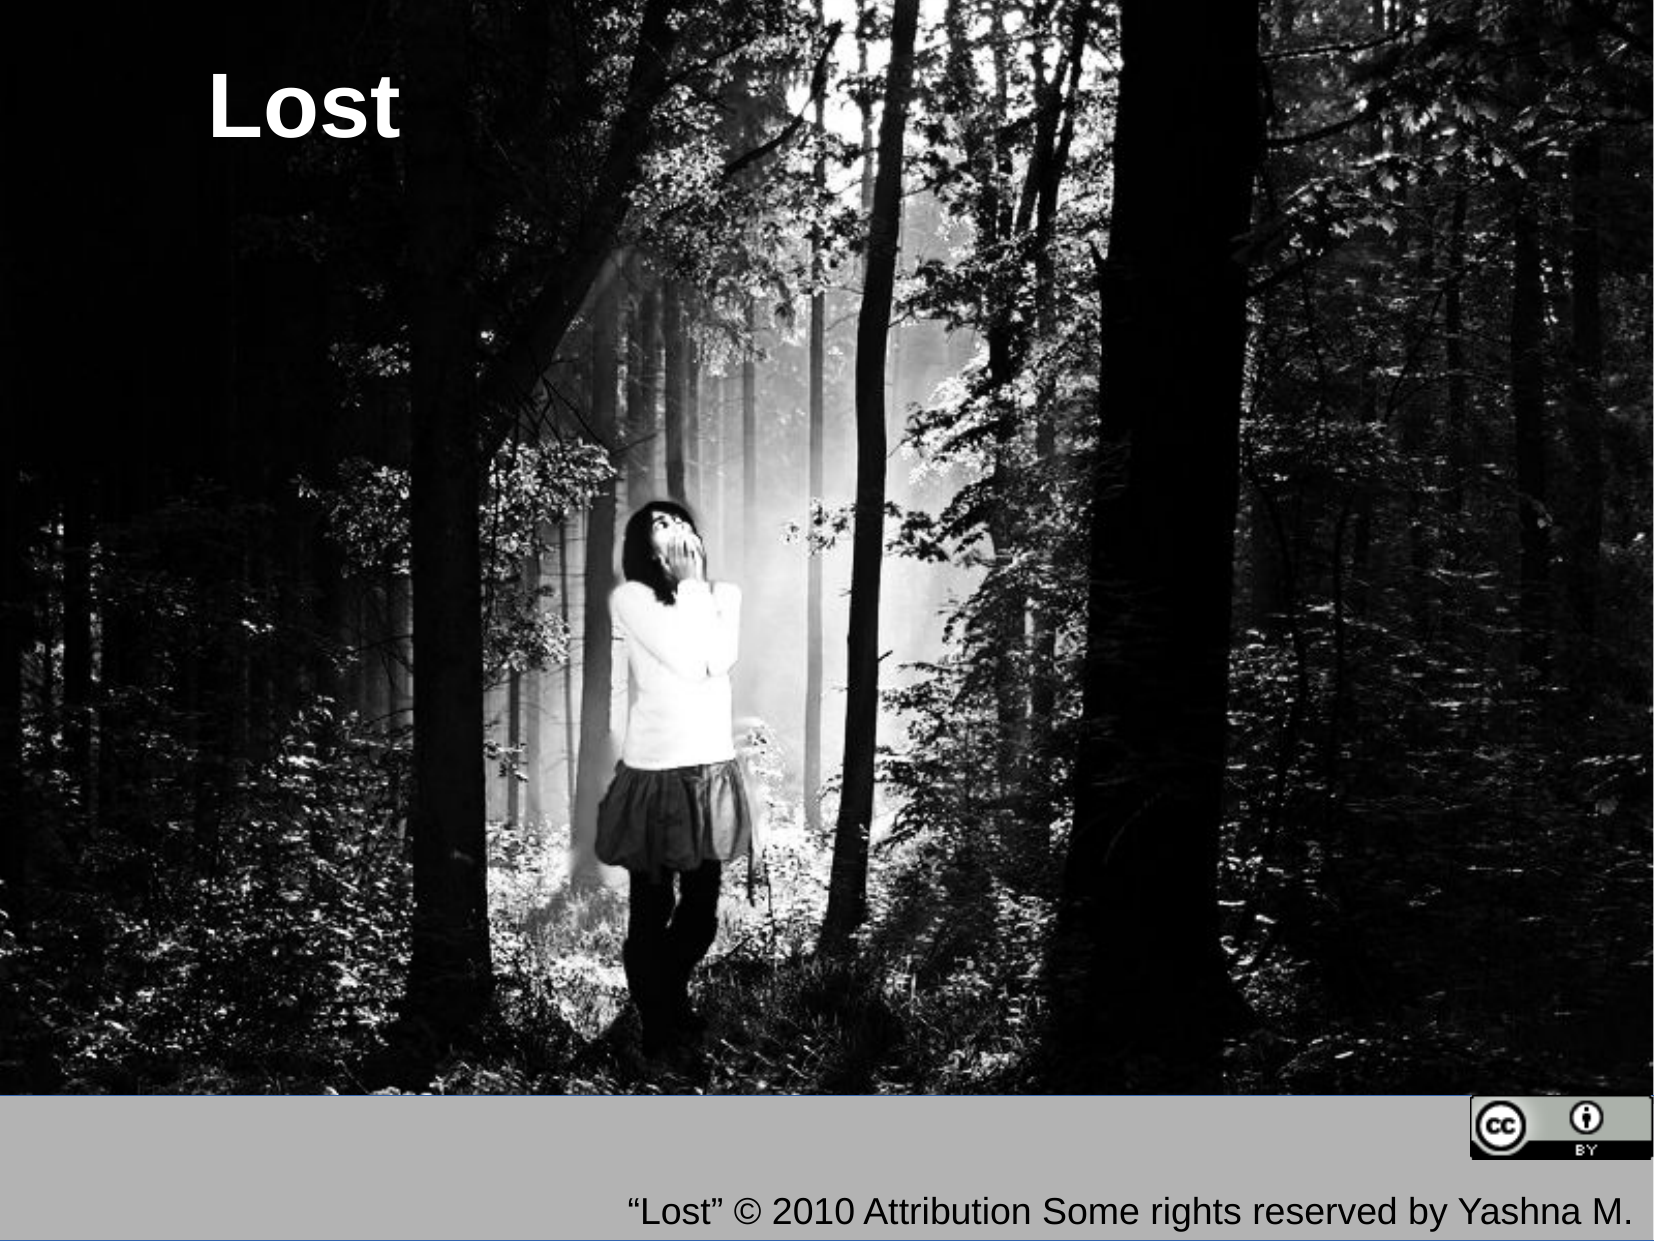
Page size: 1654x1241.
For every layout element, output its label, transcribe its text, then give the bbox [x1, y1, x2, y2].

text_box “Lost” © 2010 Attribution Some rights reserved by Yashna M. [612, 1183, 1654, 1241]
picture [0, 0, 1654, 1160]
title Lost [82, 2, 526, 210]
text_box [0, 1095, 1654, 1241]
